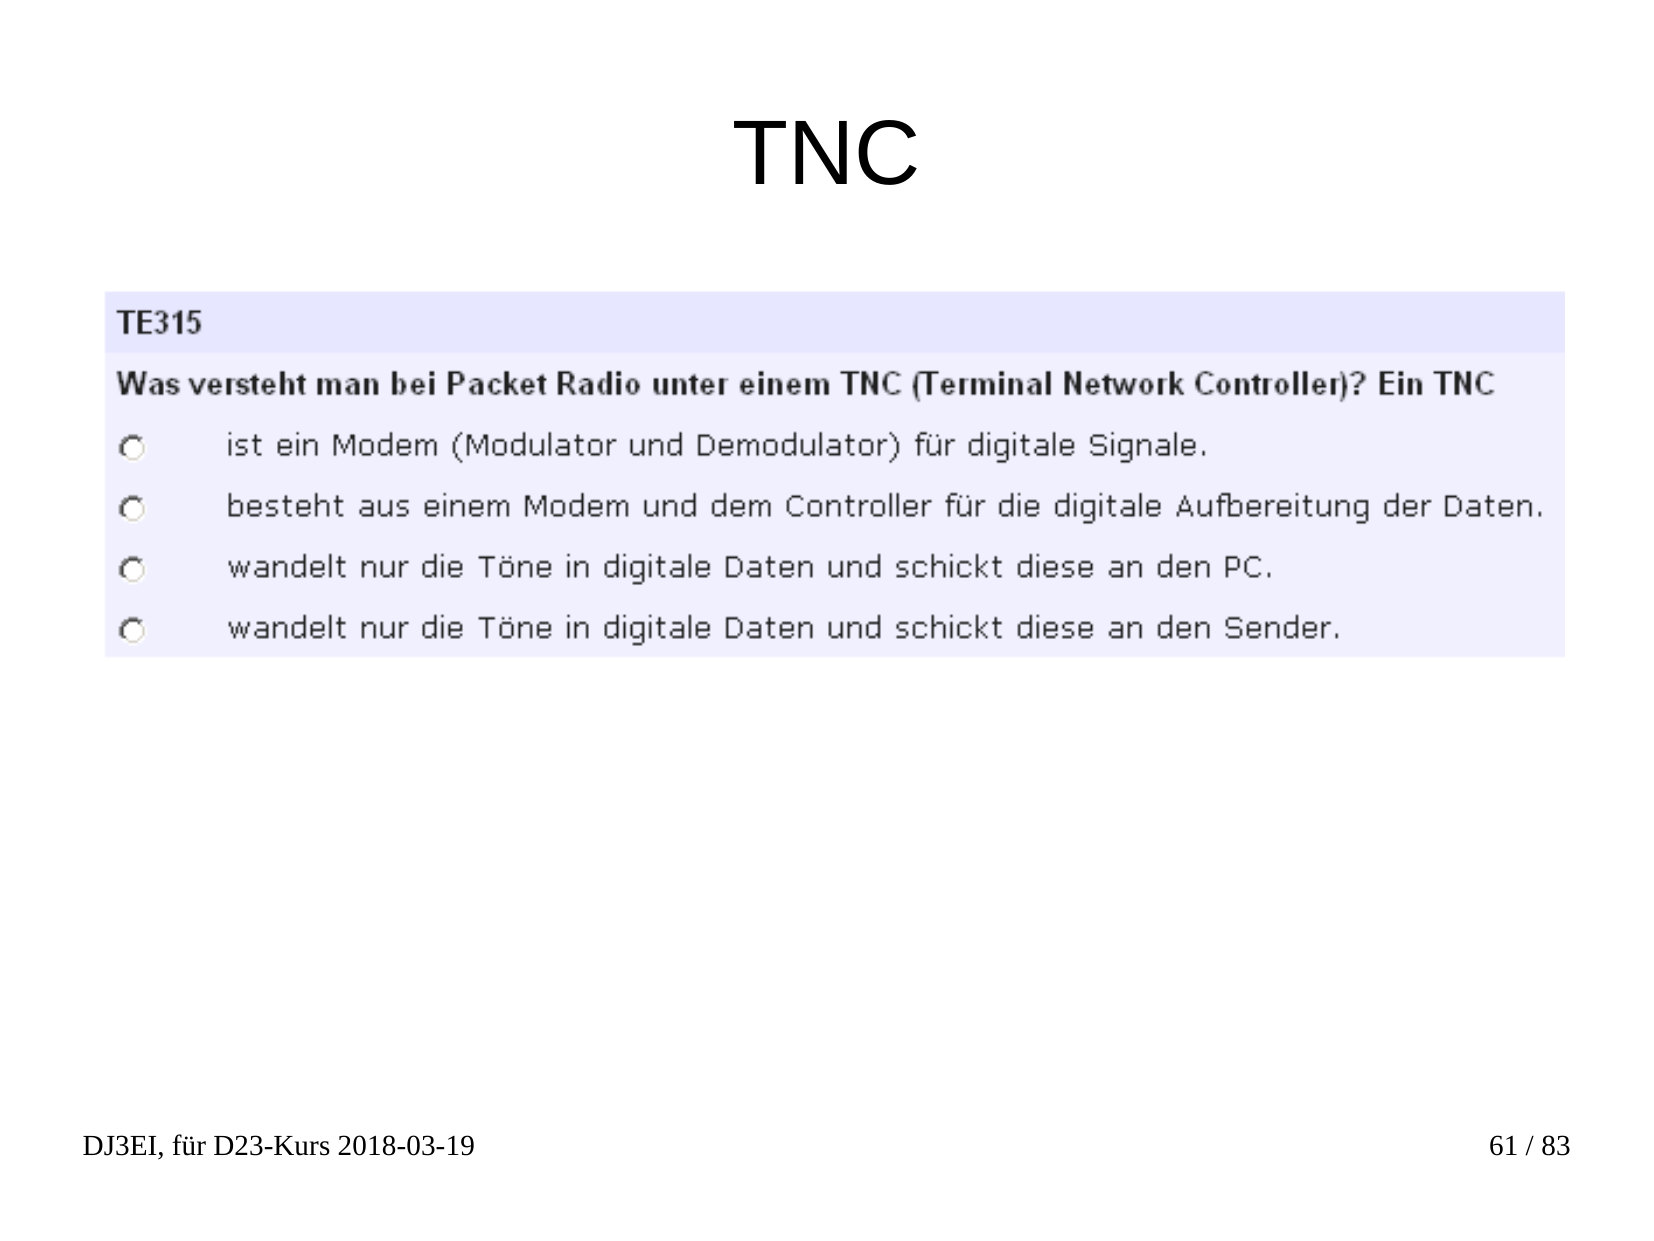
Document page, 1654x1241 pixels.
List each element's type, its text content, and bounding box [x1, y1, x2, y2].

title TNC [82, 49, 1571, 257]
picture [94, 283, 1565, 674]
